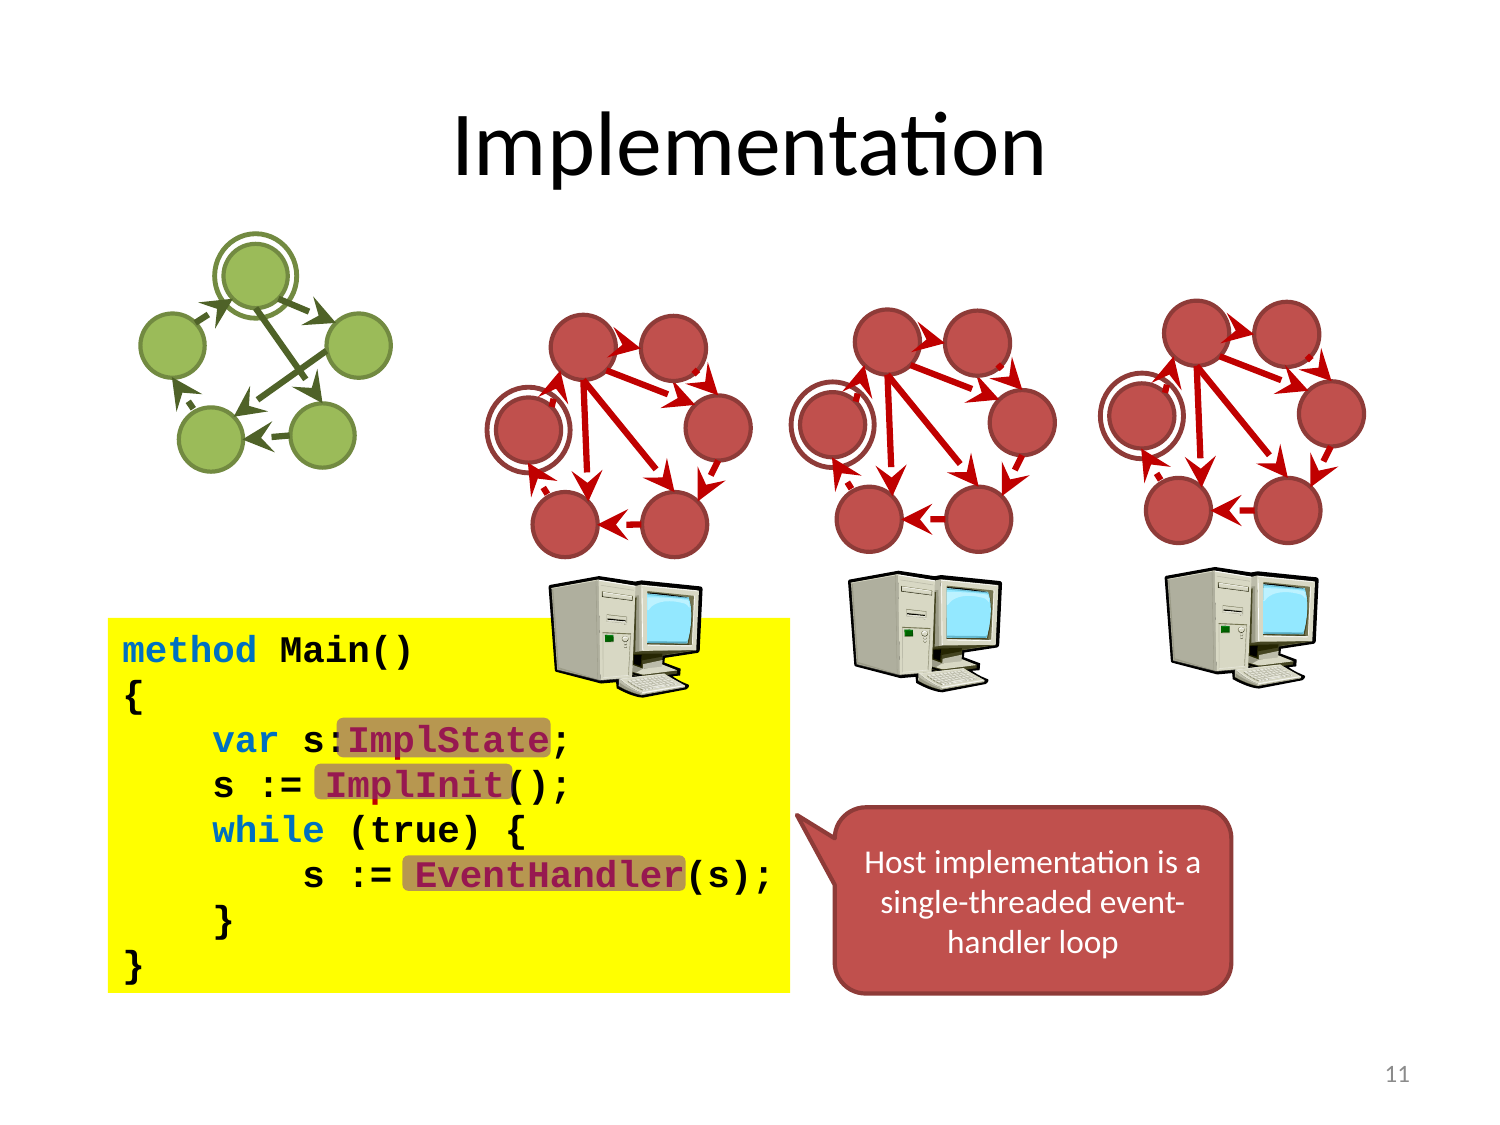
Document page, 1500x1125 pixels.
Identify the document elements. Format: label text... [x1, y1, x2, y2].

picture [548, 576, 704, 698]
text_box [314, 763, 513, 800]
text_box [854, 309, 921, 375]
text_box Host implementation is a single-threaded event-handler loop [796, 807, 1232, 994]
text_box [1254, 301, 1320, 367]
text_box [223, 243, 288, 309]
text_box [532, 491, 598, 558]
text_box [336, 717, 551, 758]
text_box [550, 314, 616, 380]
text_box [140, 313, 205, 378]
text_box [640, 315, 707, 382]
text_box [1109, 383, 1175, 449]
text_box [1155, 378, 1184, 457]
text_box [800, 392, 866, 458]
text_box [1145, 477, 1212, 544]
text_box [1164, 300, 1230, 366]
text_box [836, 486, 902, 552]
text_box [486, 386, 543, 474]
picture [847, 570, 1003, 693]
text_box [642, 492, 708, 558]
text_box [685, 395, 751, 461]
text_box [178, 407, 244, 472]
text_box [1100, 372, 1157, 460]
text_box [326, 313, 391, 378]
text_box method Main() { var s:ImplState; s := ImplInit(); while (true) { s := EventHandler(s); } } [107, 617, 791, 993]
title Implementation [75, 45, 1425, 233]
text_box [944, 310, 1011, 376]
text_box [542, 392, 571, 471]
text_box [946, 486, 1012, 552]
text_box [790, 381, 847, 468]
slide_number <number> [1074, 1042, 1425, 1103]
text_box [266, 305, 285, 317]
text_box [228, 307, 258, 319]
text_box [1255, 477, 1321, 544]
picture [1164, 566, 1320, 689]
text_box [845, 387, 875, 466]
text_box [402, 855, 686, 891]
text_box [989, 390, 1055, 456]
text_box [290, 403, 355, 468]
text_box [495, 397, 562, 463]
text_box [214, 233, 298, 300]
text_box [1298, 381, 1365, 447]
